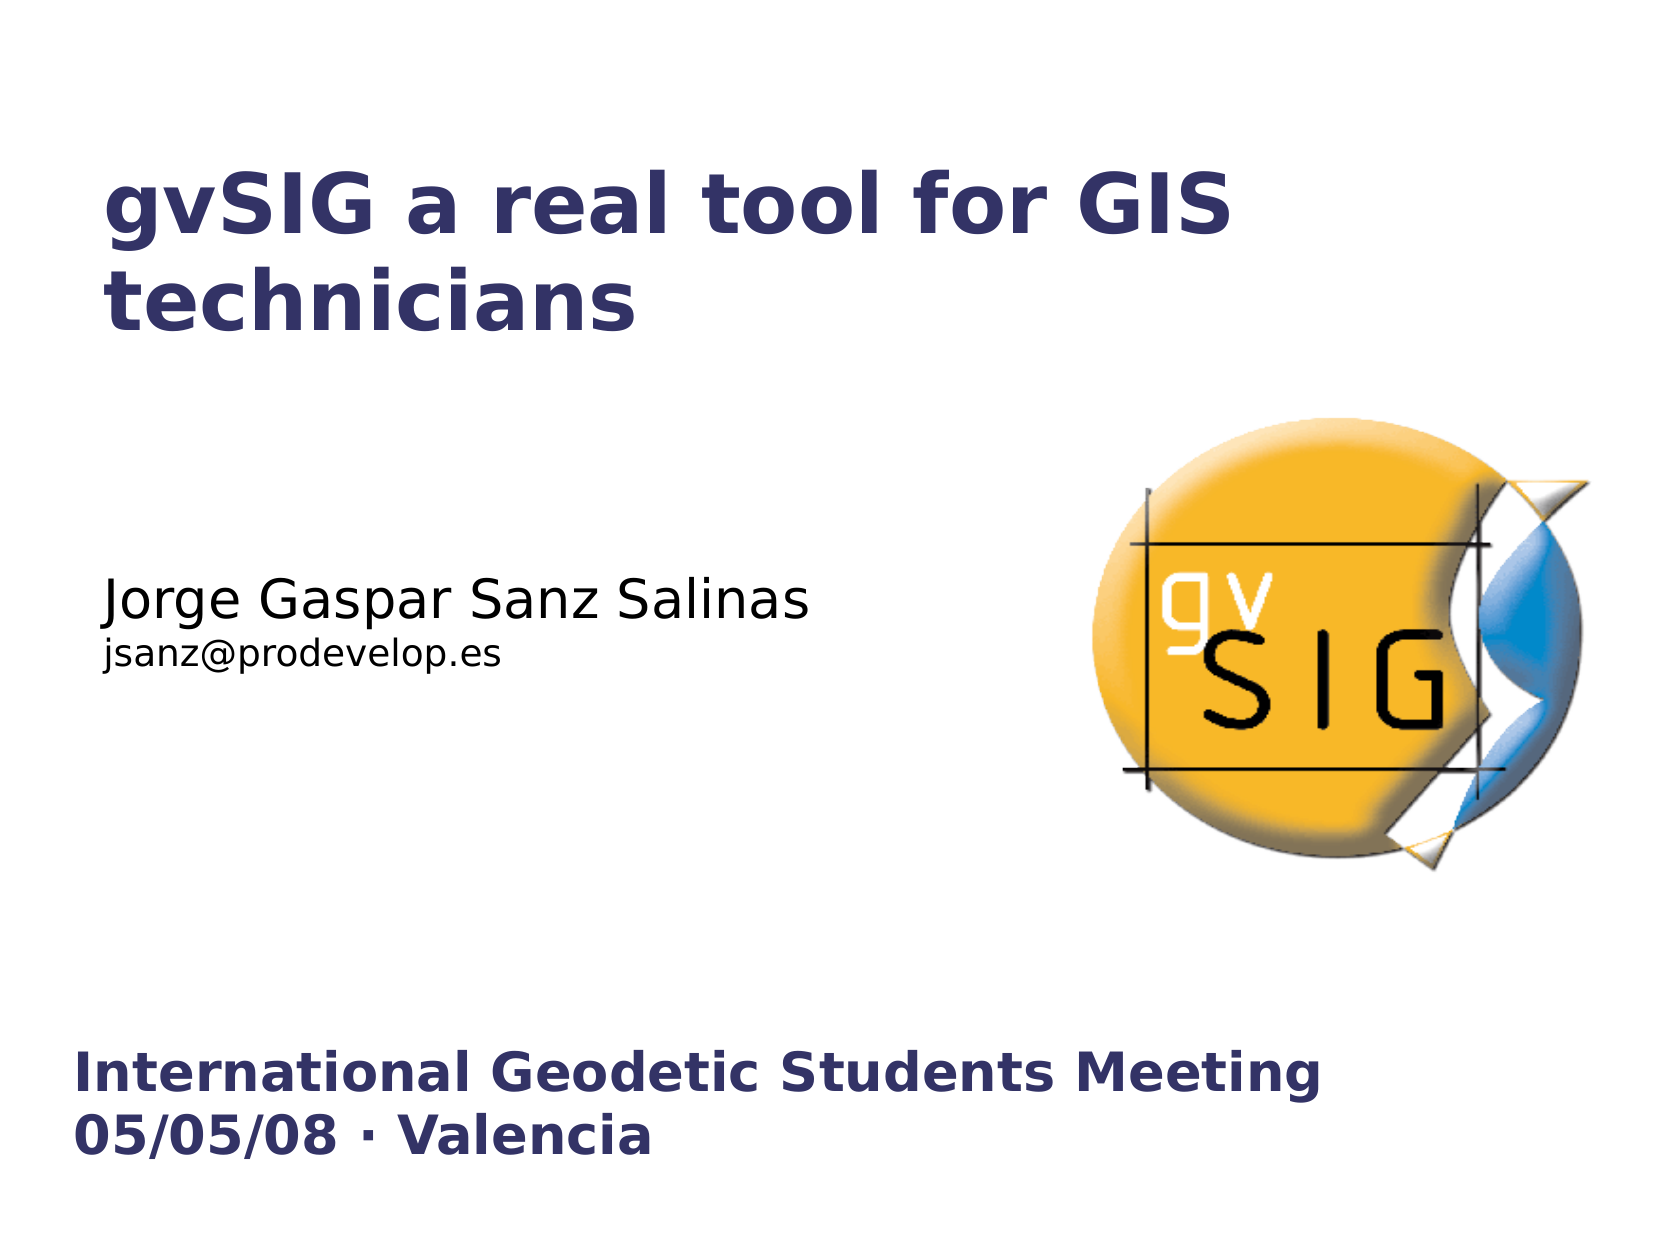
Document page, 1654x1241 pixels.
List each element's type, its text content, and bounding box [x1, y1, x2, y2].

title gvSIG a real tool for GIS technicians [88, 149, 1447, 359]
text_box International Geodetic Students Meeting 05/05/08 · Valencia [59, 1033, 1536, 1175]
text_box Jorge Gaspar Sanz Salinas jsanz@prodevelop.es [88, 561, 916, 683]
picture [1083, 413, 1595, 877]
